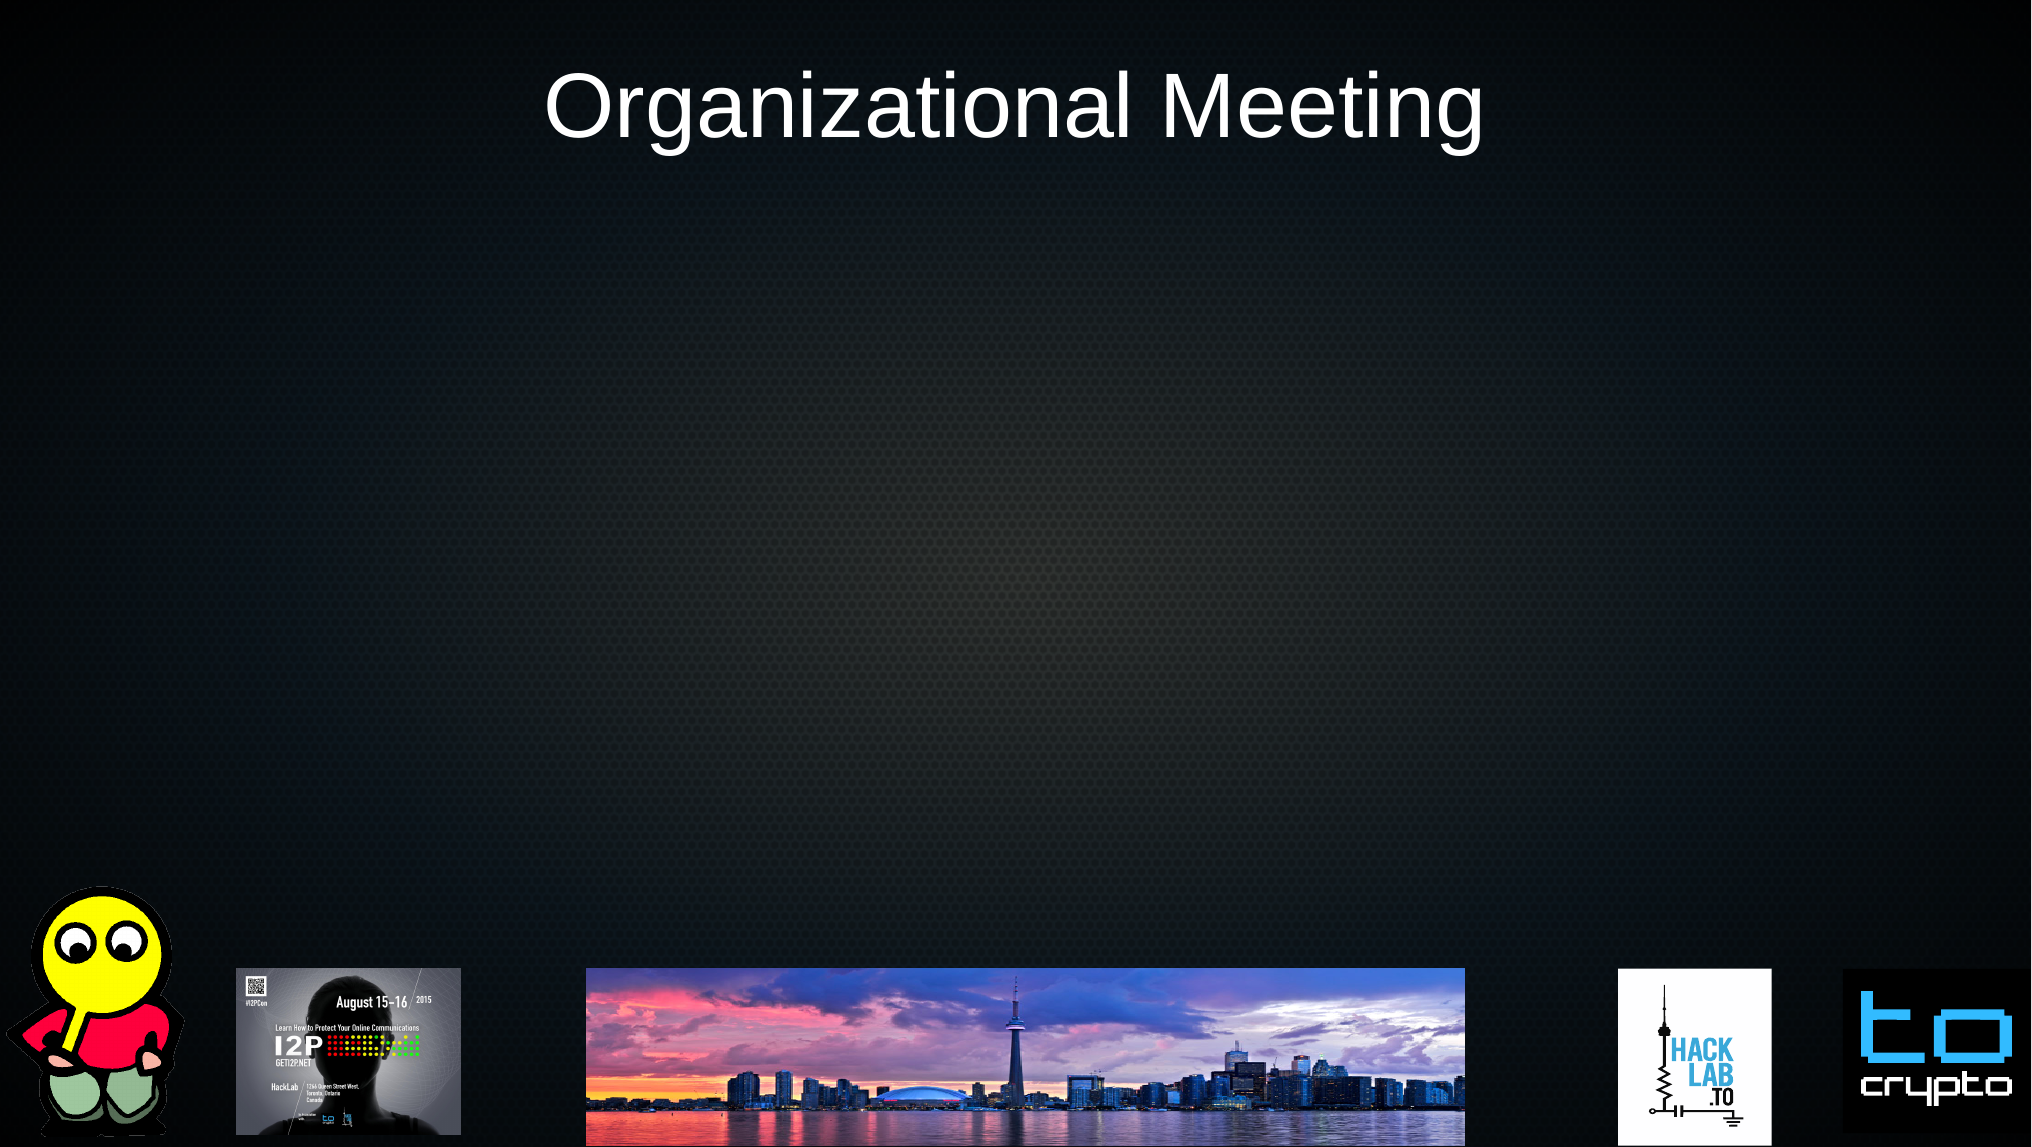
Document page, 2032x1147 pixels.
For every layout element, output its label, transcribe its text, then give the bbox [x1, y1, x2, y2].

picture [0, 0, 2032, 1147]
title Organizational Meeting [101, 45, 1930, 166]
